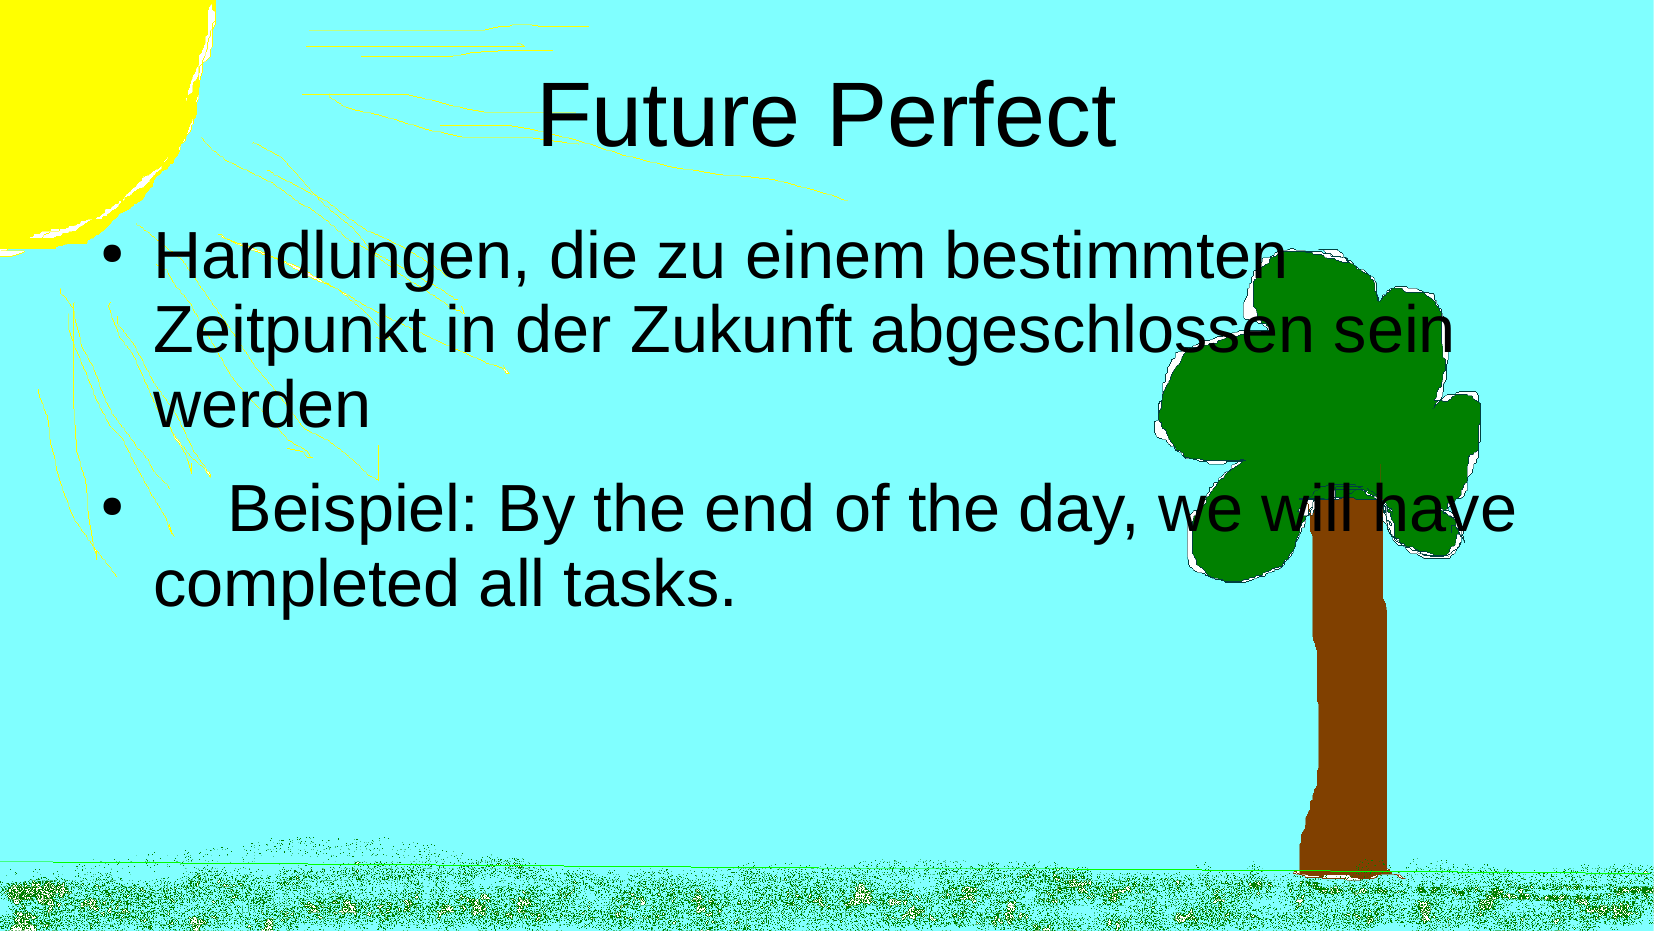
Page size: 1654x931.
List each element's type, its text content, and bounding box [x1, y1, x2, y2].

text_box [617, 79, 694, 150]
list Handlungen, die zu einem bestimmten Zeitpunkt in der Zukunft abgeschlossen sein werden Beispiel: By the end of the day, we will have completed all tasks. [82, 217, 1571, 758]
title Future Perfect [82, 37, 1571, 193]
picture [0, 0, 1654, 931]
